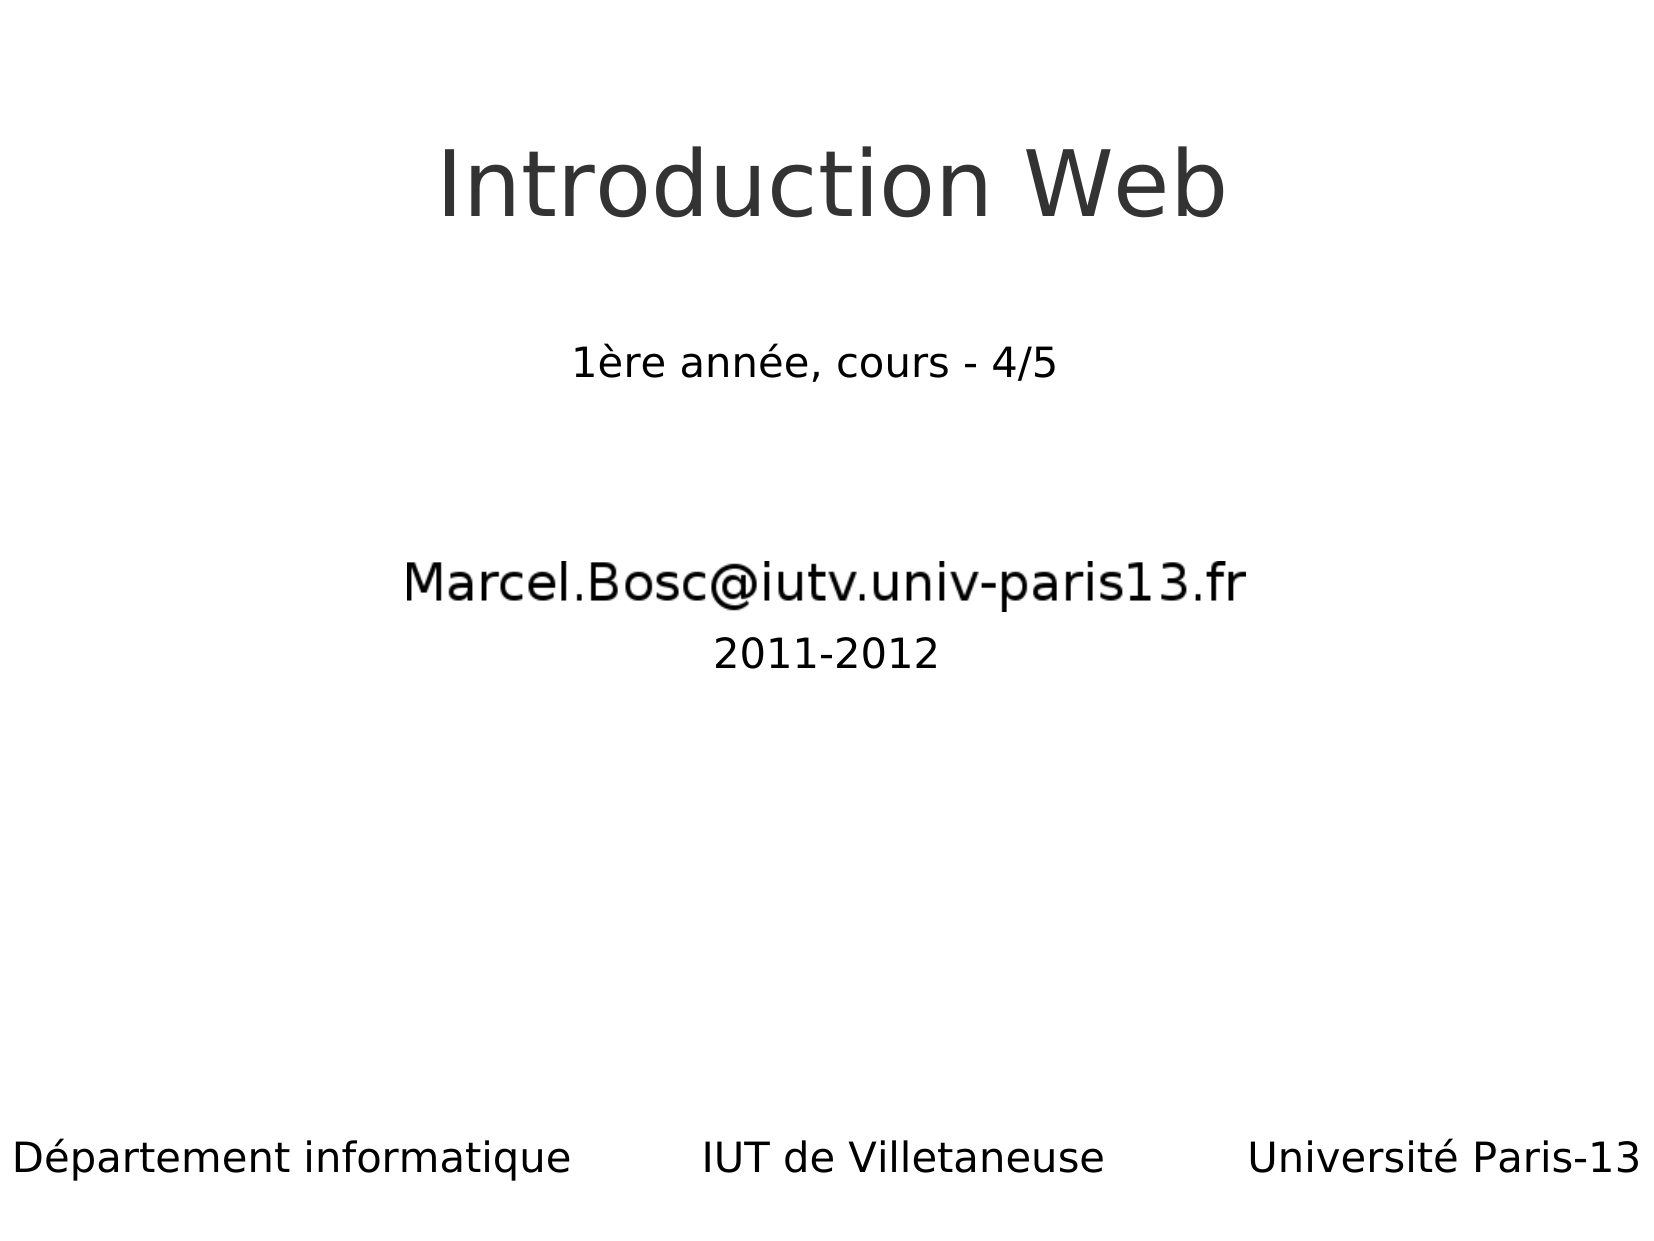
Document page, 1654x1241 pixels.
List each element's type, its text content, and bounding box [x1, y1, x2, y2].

text_box Université Paris-13 [1247, 1133, 1642, 1241]
text_box 2011-2012 [713, 630, 941, 679]
text_box 1ère année, cours - 4/5 [571, 338, 1083, 388]
picture [407, 561, 1246, 612]
title Introduction Web [142, 17, 1524, 245]
text_box IUT de Villetaneuse [701, 1133, 1106, 1241]
text_box Département informatique [11, 1133, 572, 1241]
